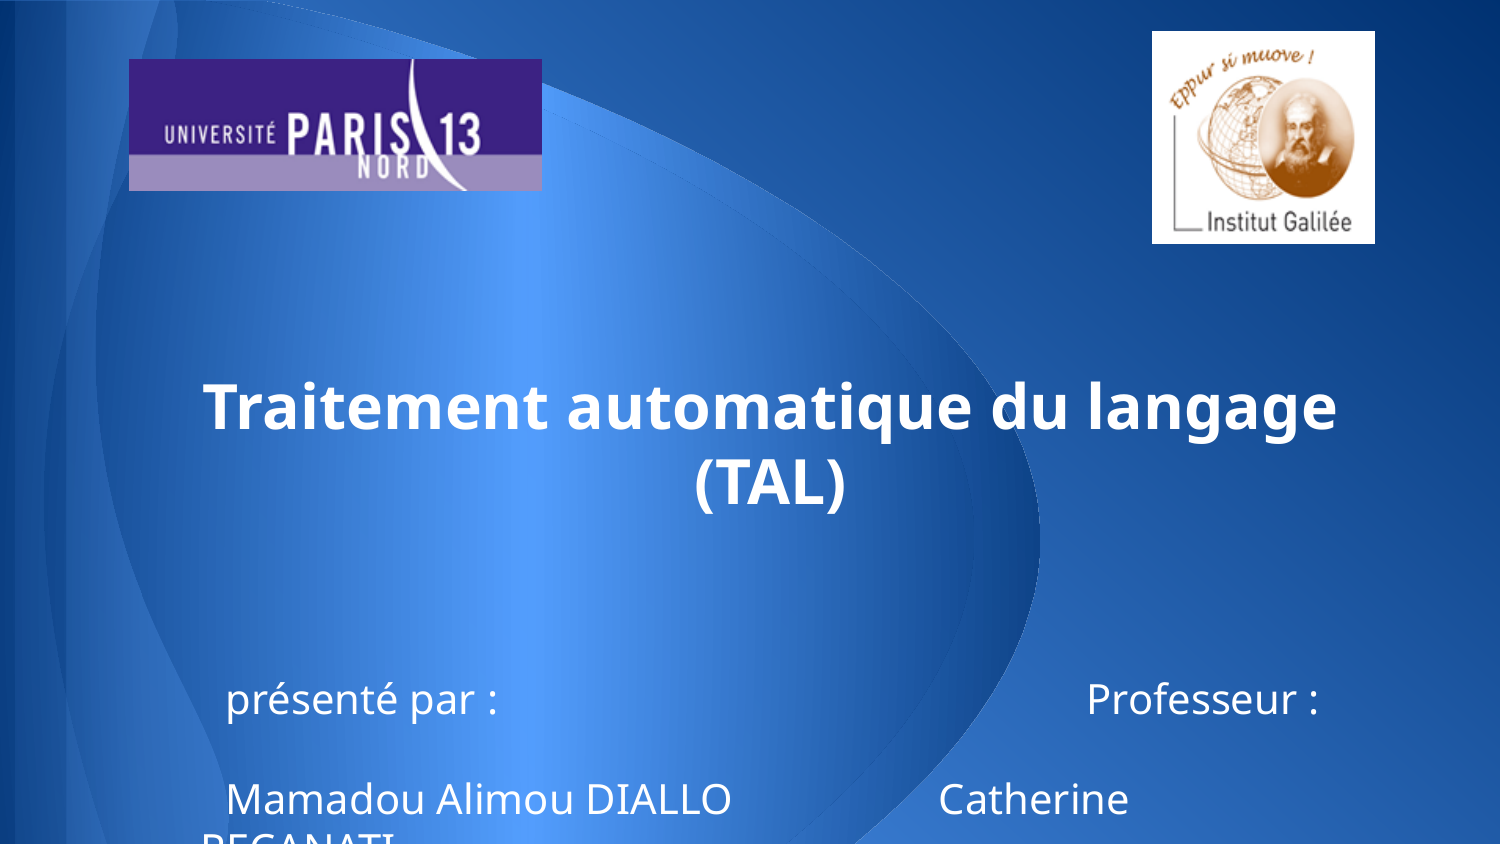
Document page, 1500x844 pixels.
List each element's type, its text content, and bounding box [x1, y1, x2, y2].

picture [129, 59, 542, 191]
title Traitement automatique du langage (TAL) [20, 357, 1500, 532]
subtitle présenté par : Professeur : Mamadou Alimou DIALLO Catherine RECANATI [185, 417, 1340, 532]
picture [1152, 31, 1375, 244]
